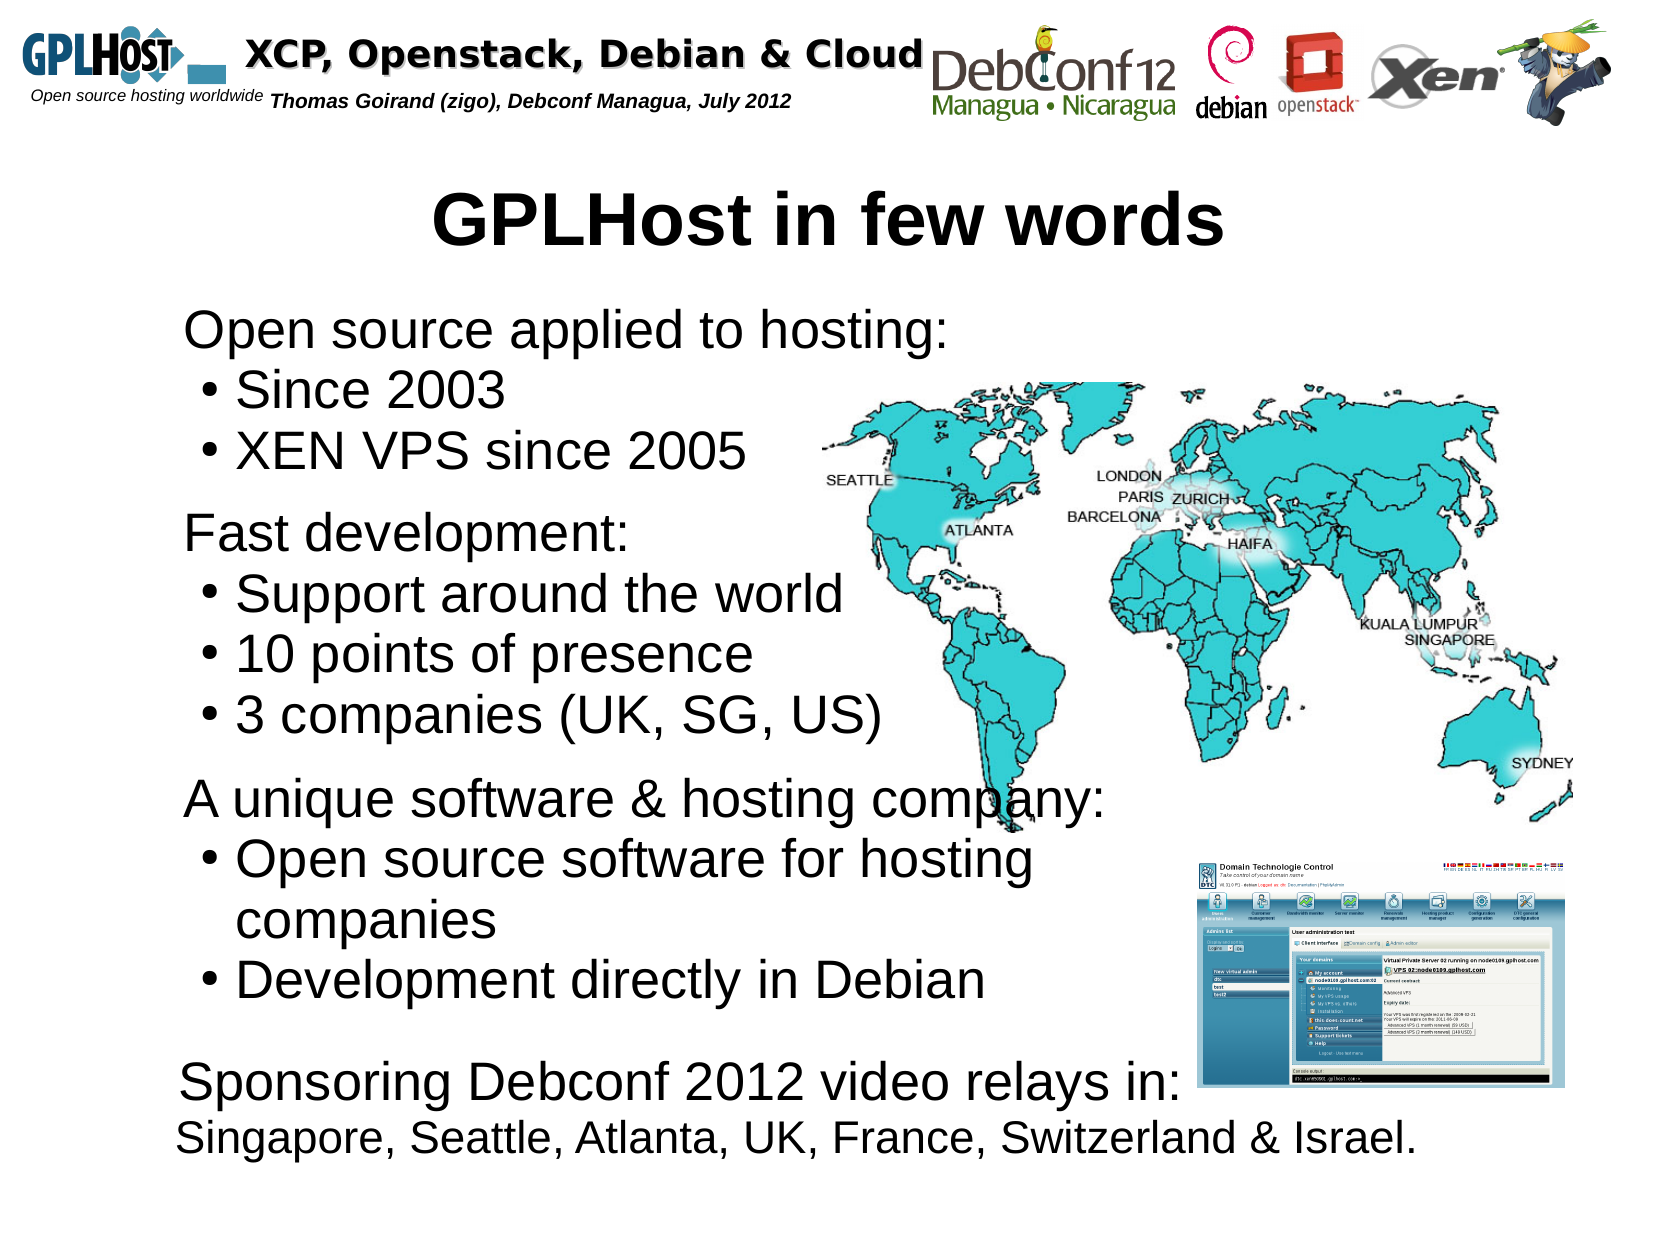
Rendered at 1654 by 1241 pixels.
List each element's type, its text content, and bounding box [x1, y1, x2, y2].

picture [1197, 862, 1565, 1088]
text_box GPLHost in few words [103, 170, 1556, 269]
picture [1497, 19, 1611, 126]
text_box A unique software & hosting company: Open source software for hosting companies Development directly in Debian [150, 760, 1501, 1018]
text_box Sponsoring Debconf 2012 video relays in: Singapore, Seattle, Atlanta, UK, France, Switzerland & Israel. [144, 1044, 1540, 1172]
picture [933, 25, 1175, 121]
picture [1271, 24, 1364, 121]
text_box Open source applied to hosting: Since 2003 XEN VPS since 2005 [150, 292, 1501, 489]
text_box Fast development: Support around the world 10 points of presence 3 companies (UK, SG, US) [150, 495, 1501, 753]
picture [822, 382, 1573, 833]
picture [21, 19, 226, 89]
